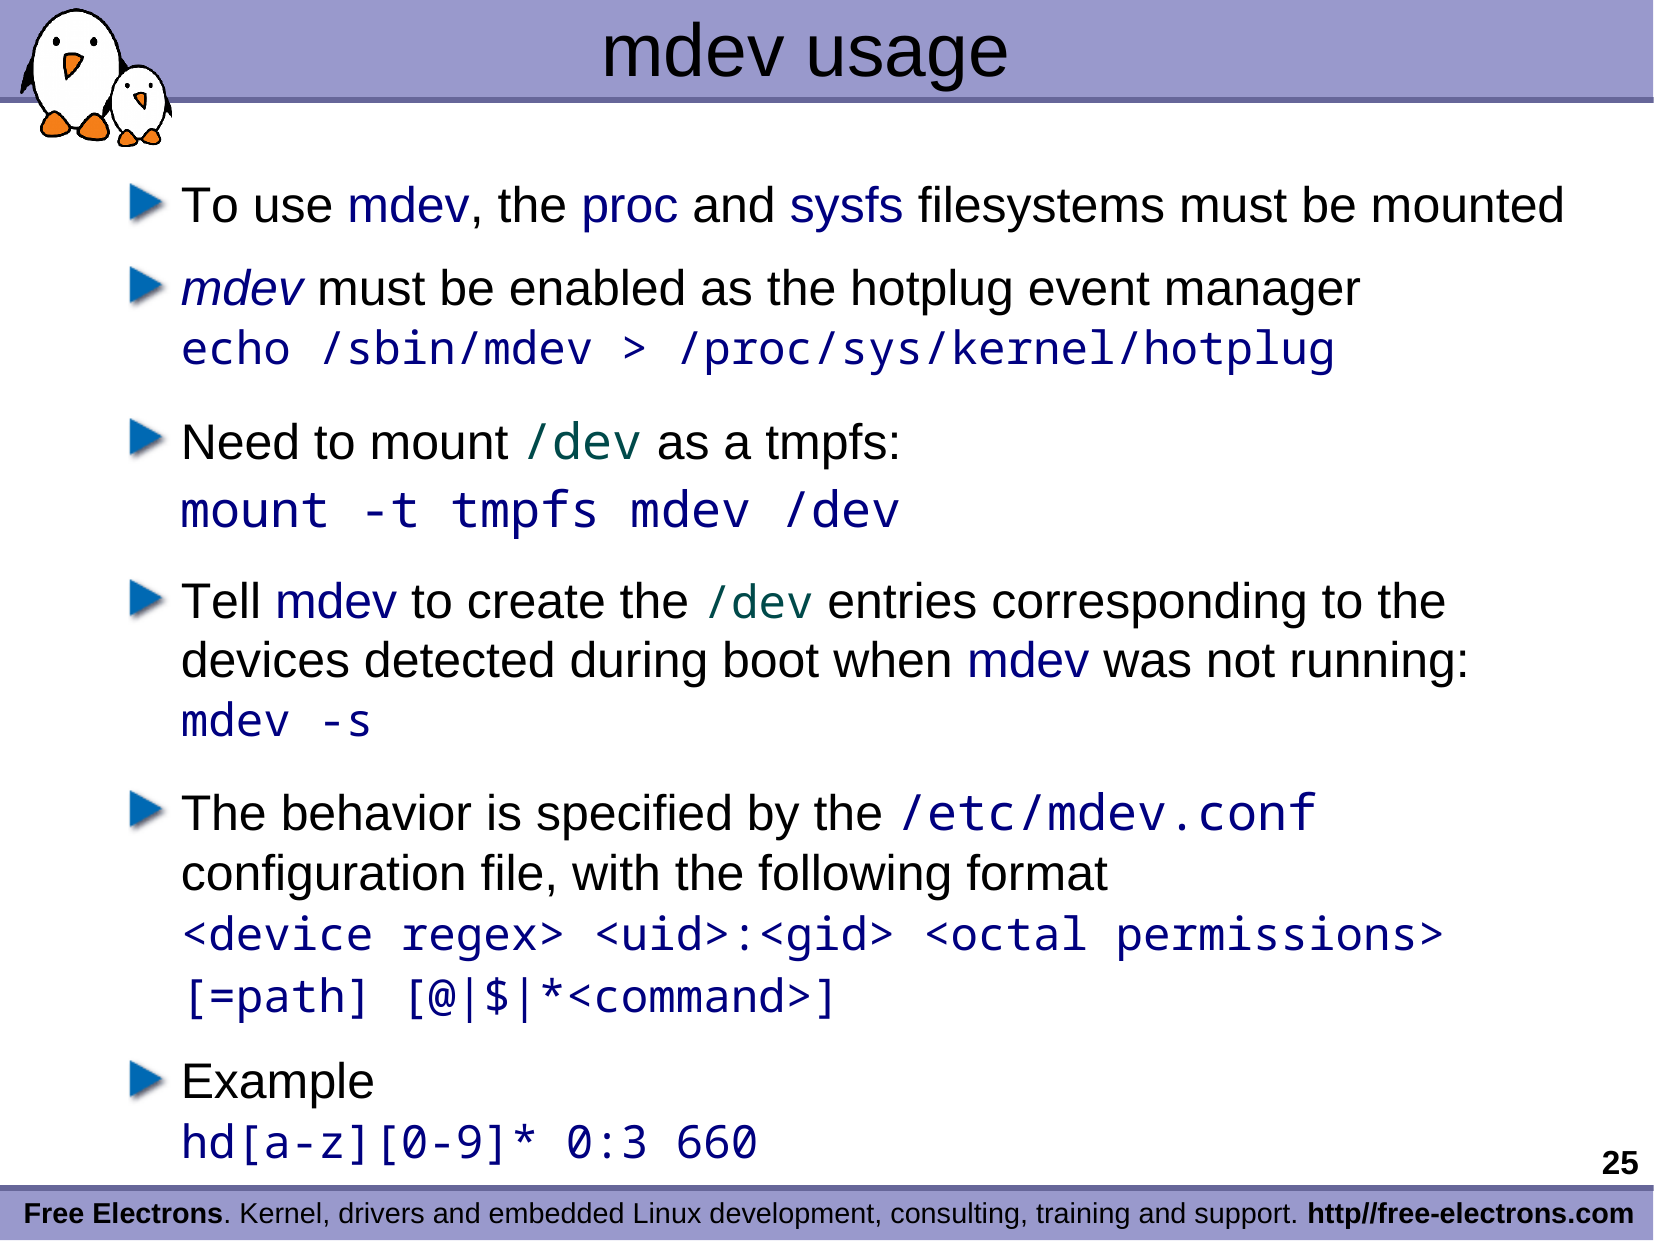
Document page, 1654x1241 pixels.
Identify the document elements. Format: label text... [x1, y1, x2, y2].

list To use mdev, the proc and sysfs filesystems must be mounted mdev must be enabled as the hotplug event manager echo /sbin/mdev > /proc/sys/kernel/hotplug Need to mount /dev as a tmpfs: mount -t tmpfs mdev /dev Tell mdev to create the /dev entries corresponding to the devices detected during boot when mdev was not running: mdev -s The behavior is specified by the /etc/mdev.conf configuration file, with the following format <device regex> <uid>:<gid> <octal permissions> [=path] [@|$|*<command>] Example hd[a-z][0-9]* 0:3 660 [109, 177, 1576, 1138]
picture [20, 8, 172, 147]
title mdev usage [60, 0, 1551, 100]
